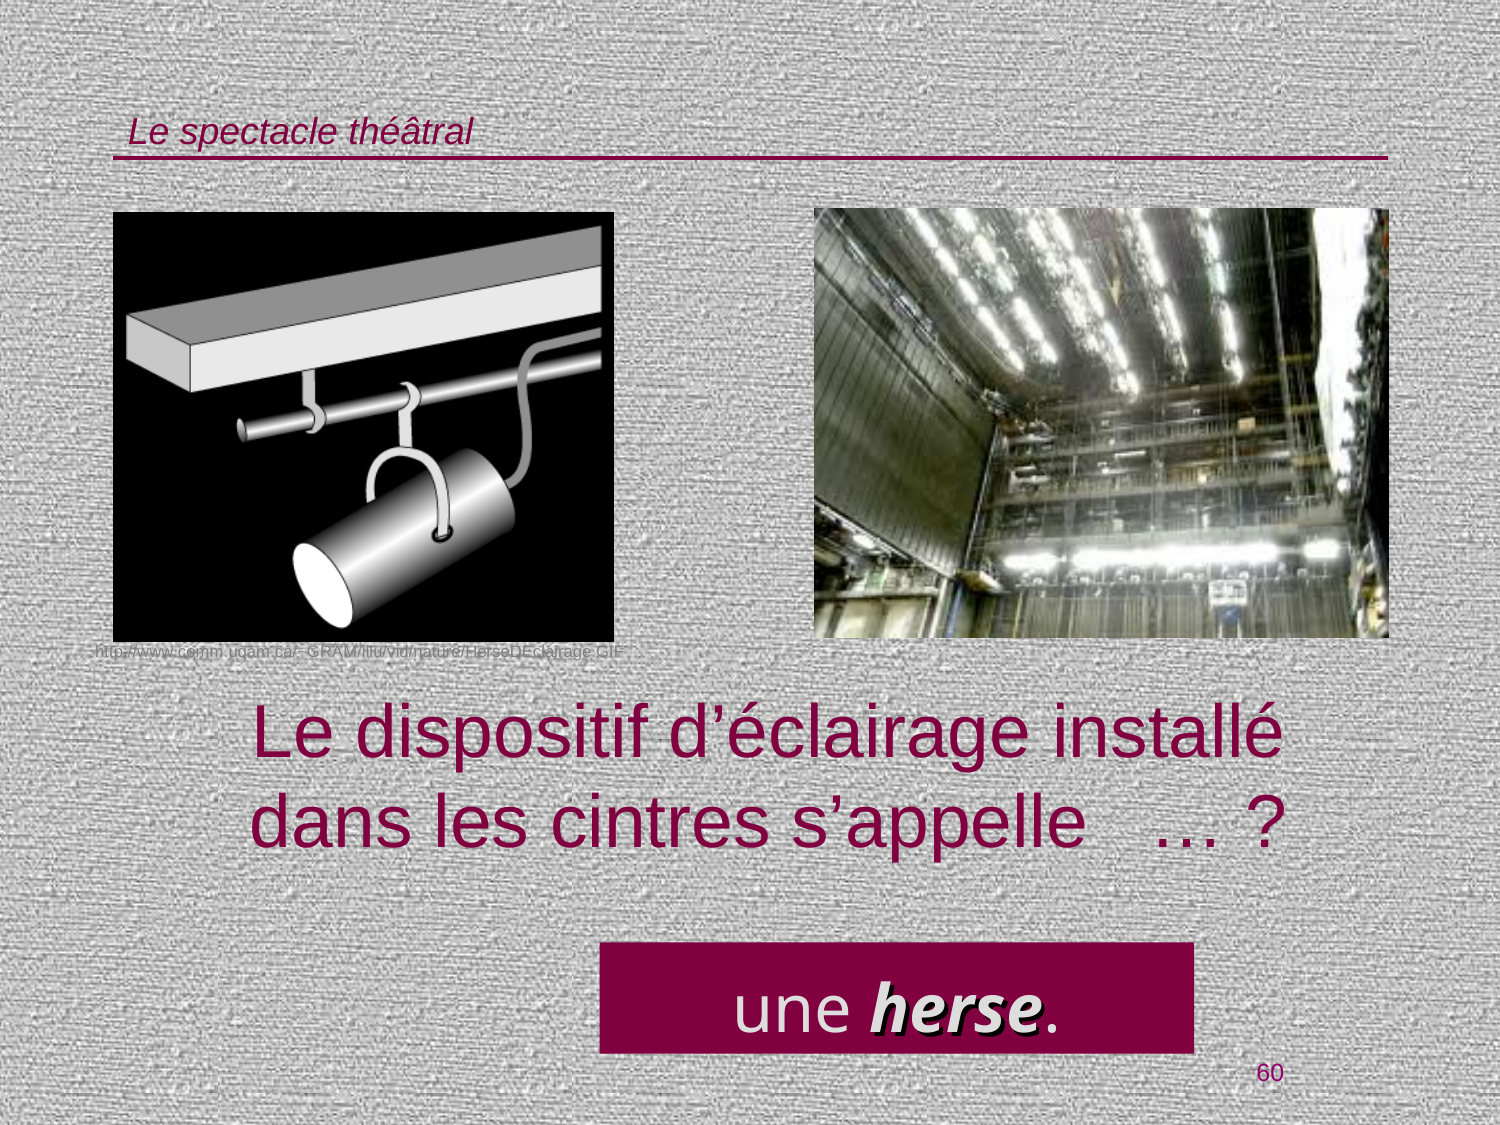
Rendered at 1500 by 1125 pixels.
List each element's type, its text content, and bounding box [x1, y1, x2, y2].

text_box une herse. [599, 942, 1195, 1054]
picture [0, 0, 1500, 1125]
text_box Le dispositif d’éclairage installé dans les cintres s’appelle … ? [187, 674, 1351, 871]
text_box http://www.comm.uqam.ca/~GRAM/illu/vid/nature/HerseDEclairage.GIF [80, 632, 644, 669]
